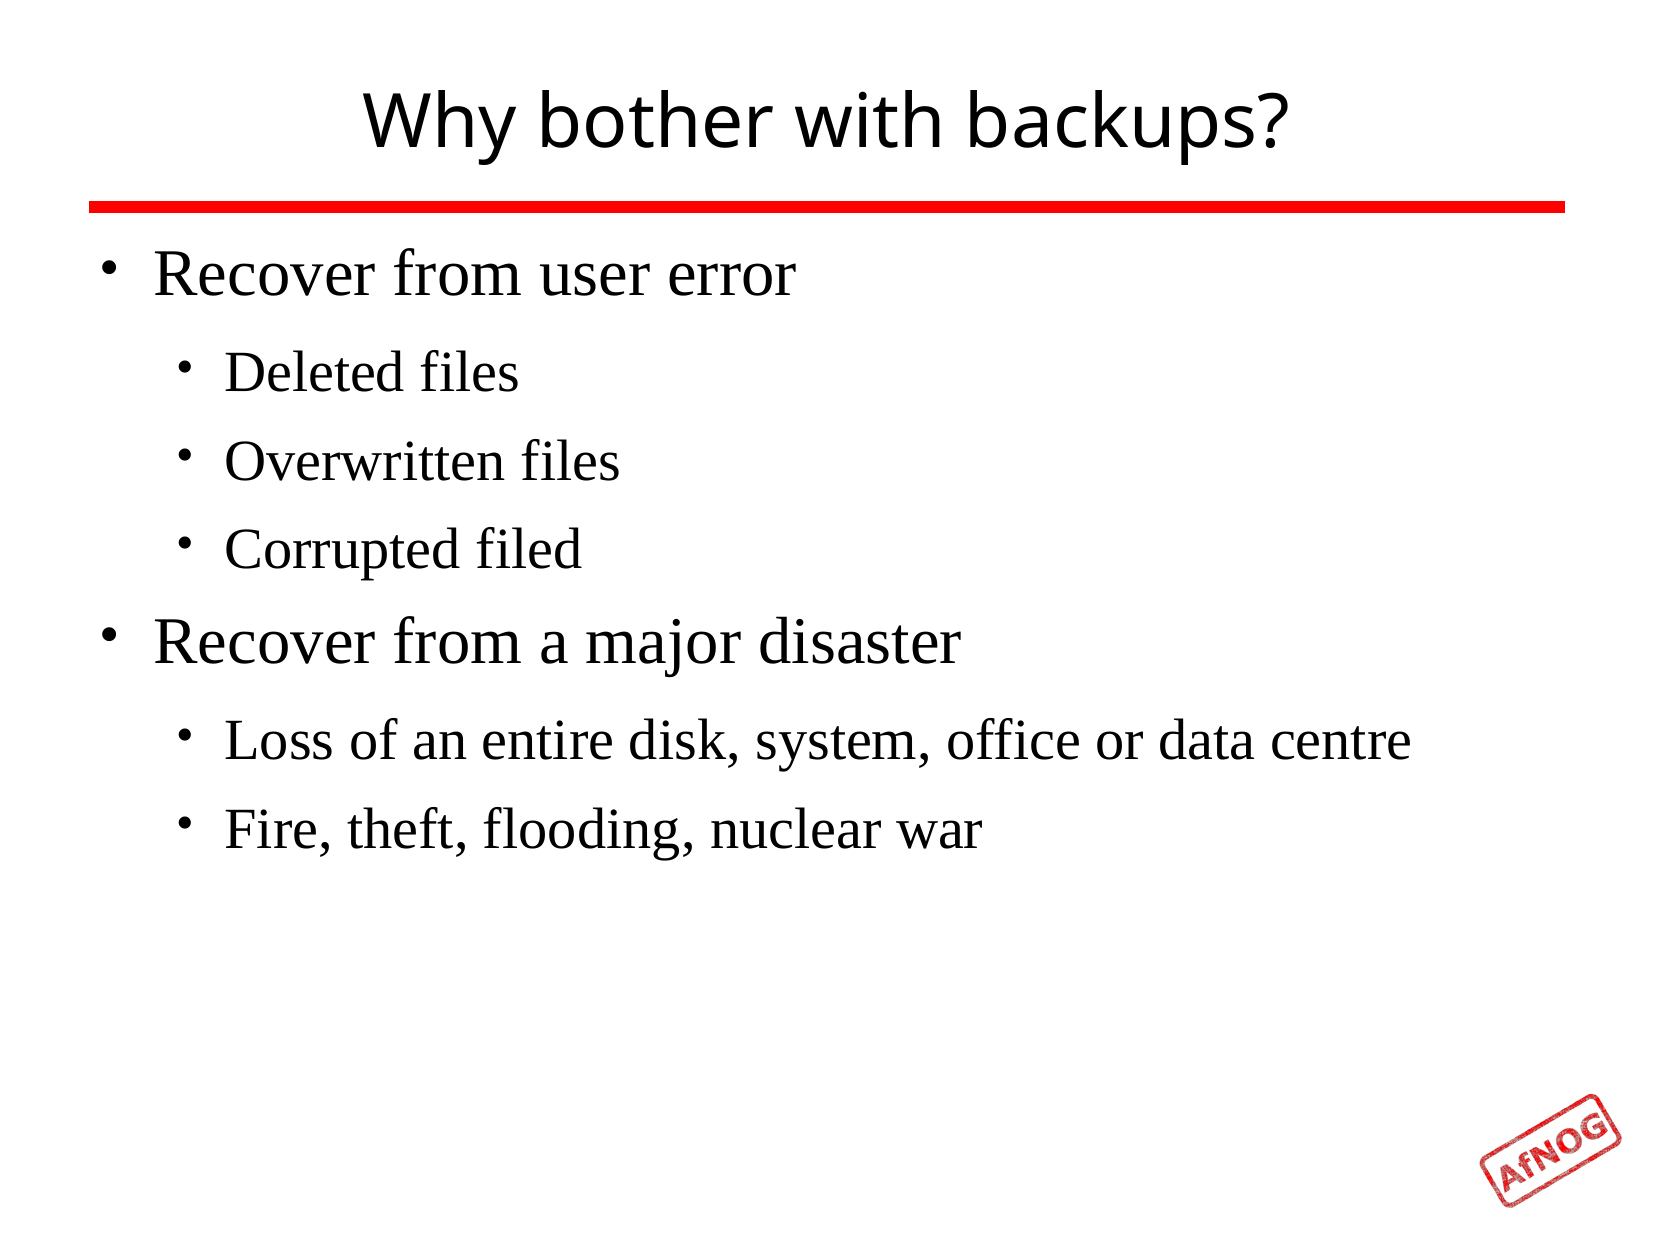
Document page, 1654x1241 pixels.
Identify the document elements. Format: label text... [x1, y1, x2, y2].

title Why bother with backups? [88, 29, 1565, 207]
picture [1476, 1090, 1625, 1211]
list Recover from user error Deleted files Overwritten files Corrupted filed Recover from a major disaster Loss of an entire disk, system, office or data centre Fire, theft, flooding, nuclear war [82, 236, 1571, 1123]
